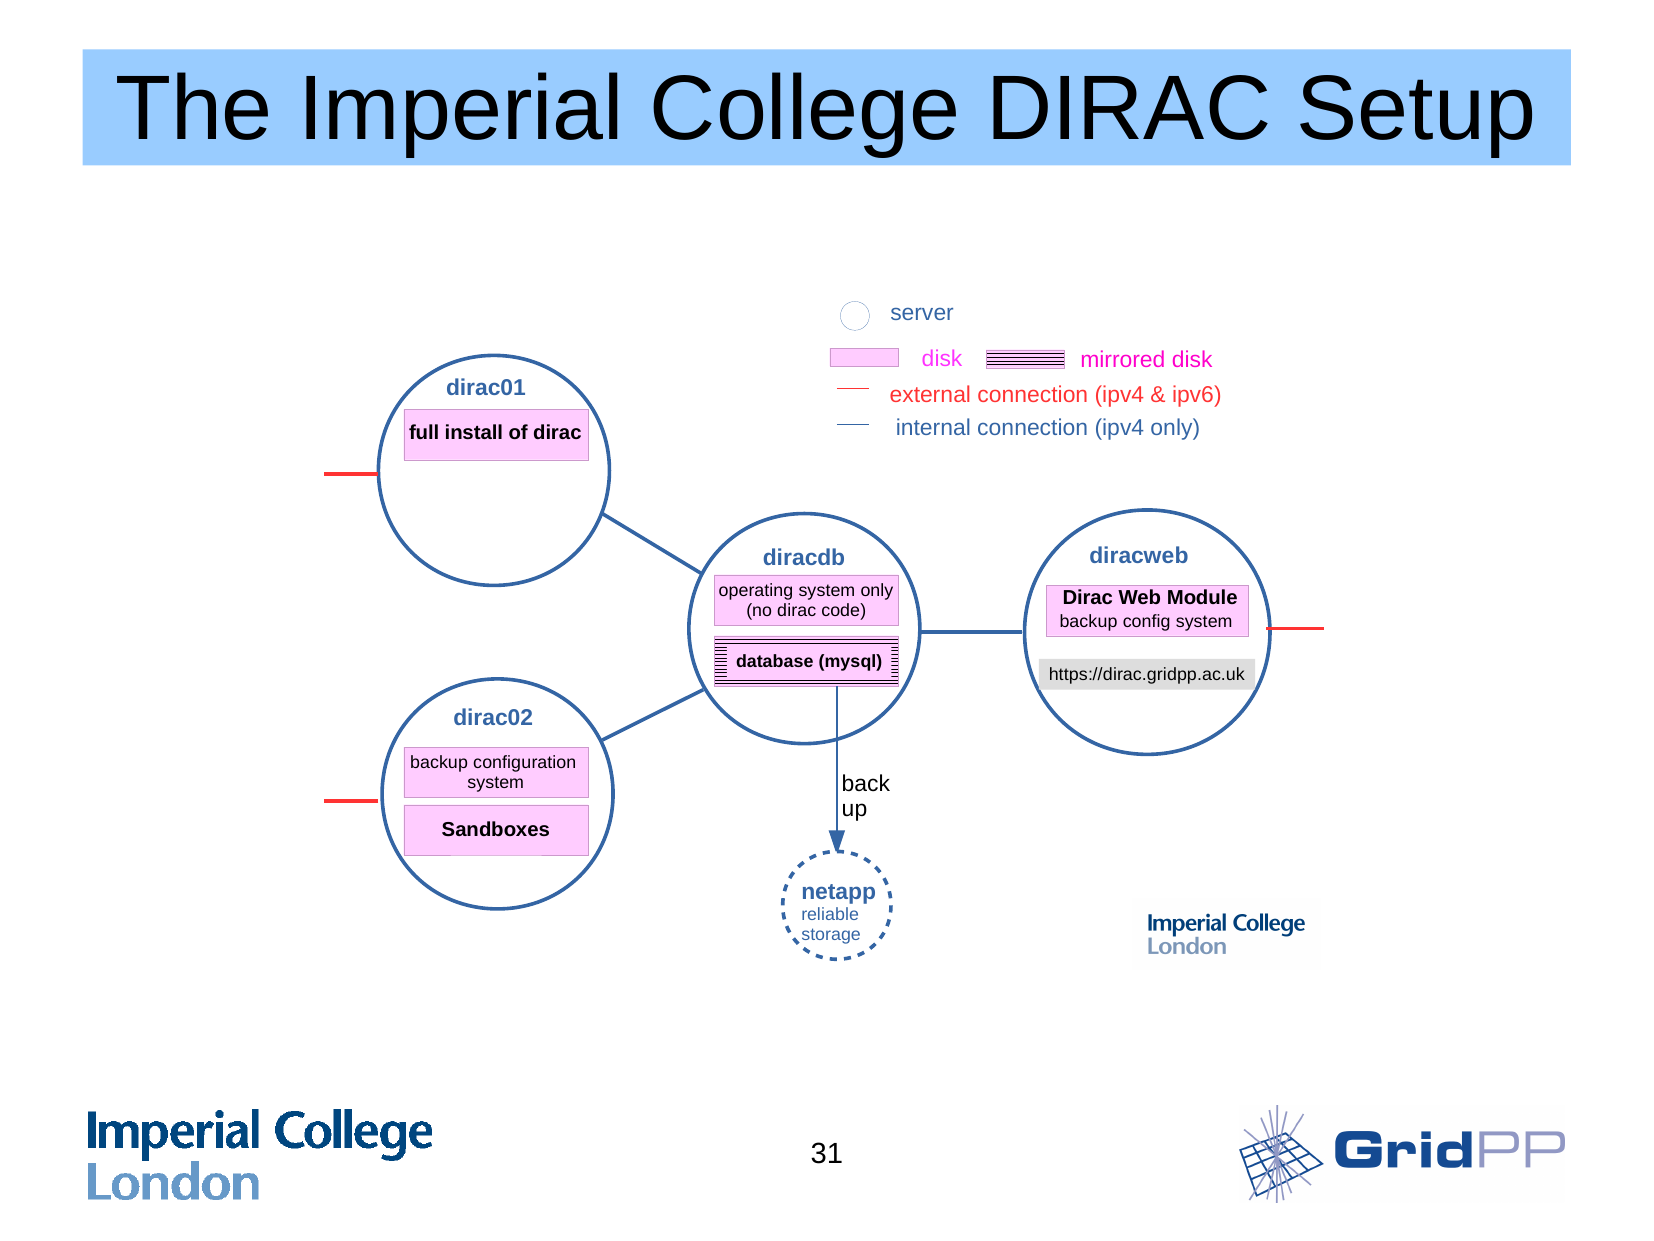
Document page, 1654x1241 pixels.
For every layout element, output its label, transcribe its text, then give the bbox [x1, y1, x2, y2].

chart [271, 188, 1382, 1072]
picture [88, 1109, 432, 1200]
title The Imperial College DIRAC Setup [82, 49, 1571, 166]
picture [1239, 1105, 1565, 1203]
